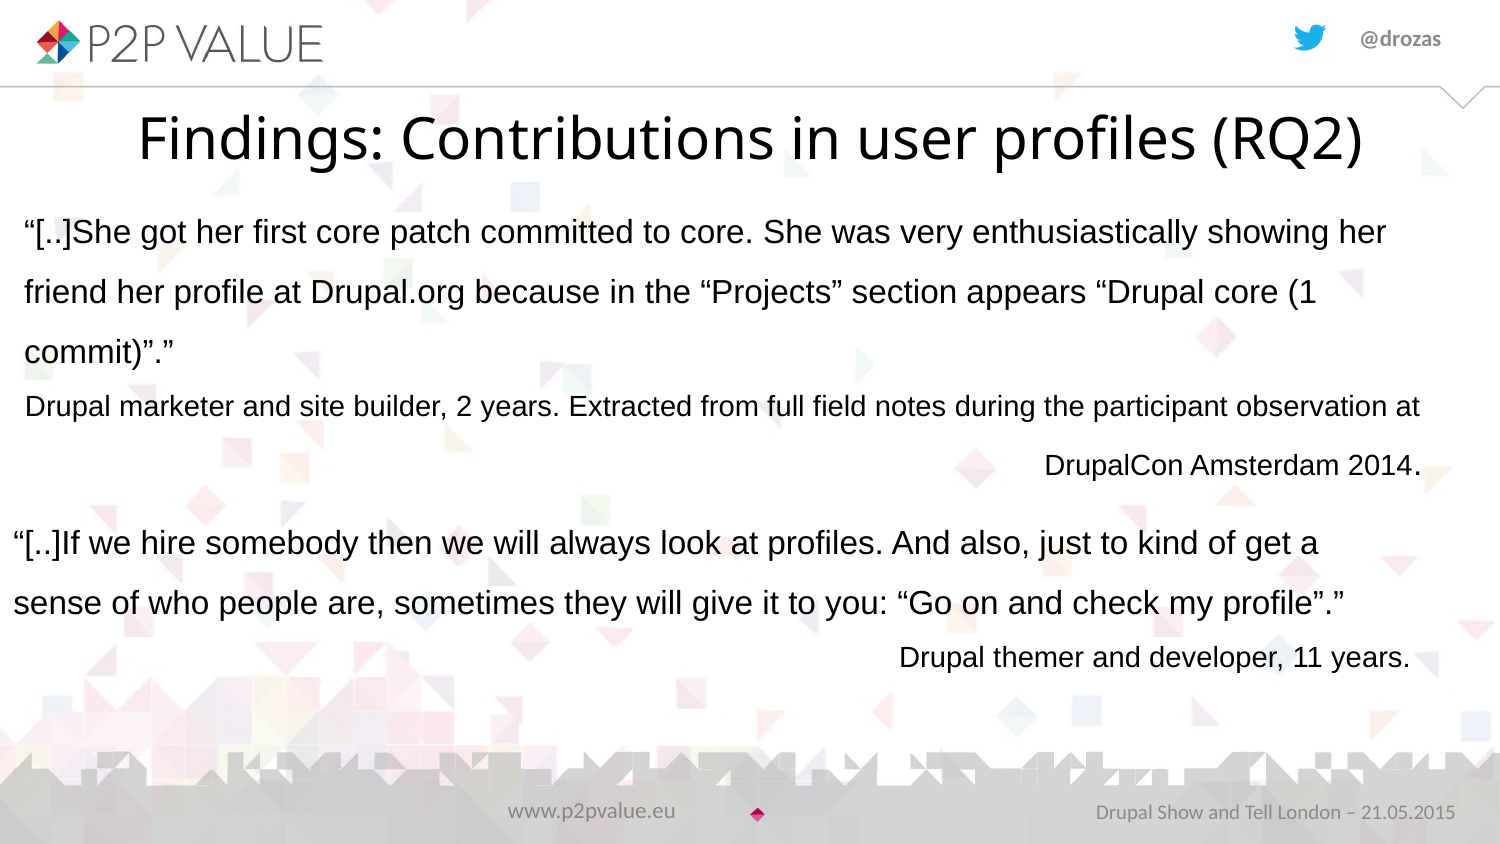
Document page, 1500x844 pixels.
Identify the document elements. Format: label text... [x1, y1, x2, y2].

text_box Drupal Show and Tell London – 21.05.2015 [777, 788, 1470, 834]
title Findings: Contributions in user profiles (RQ2) [0, 92, 1500, 181]
text_box www.p2pvalue.eu [501, 789, 720, 829]
text_box @drozas [1333, 15, 1455, 60]
subtitle “[..]She got her first core patch committed to core. She was very enthusiastically showing her friend her profile at Drupal.org because in the “Projects” section appears “Drupal core (1 commit)”.” Drupal marketer and site builder, 2 years. Extracted from full field notes during the participant observation at DrupalCon Amsterdam 2014. [10, 183, 1436, 496]
text_box “[..]If we hire somebody then we will always look at profiles. And also, just to kind of get a sense of who people are, sometimes they will give it to you: “Go on and check my profile”.” Drupal themer and developer, 11 years. [0, 495, 1426, 751]
picture [0, 181, 1500, 844]
picture [0, 0, 1500, 92]
